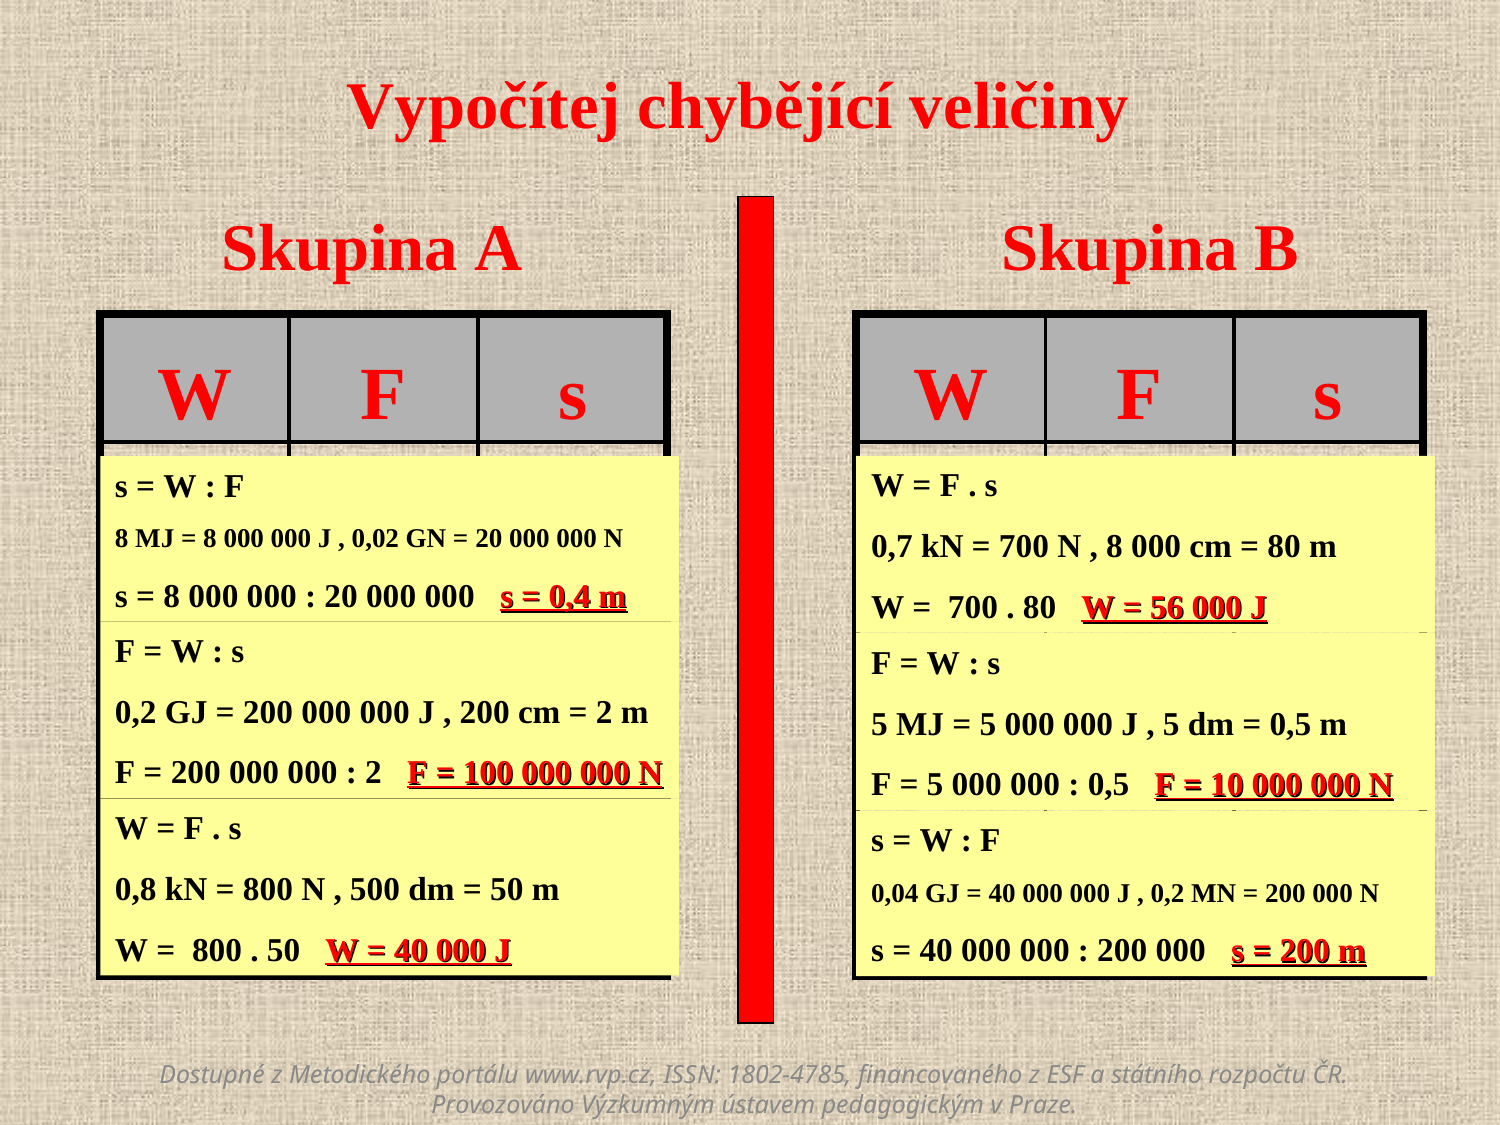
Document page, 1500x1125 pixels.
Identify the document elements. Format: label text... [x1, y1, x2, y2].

table_cell ? [480, 444, 663, 456]
table_cell 8 MJ [104, 444, 287, 456]
table_cell 0,7 kN [1047, 444, 1232, 455]
table_cell 0,02 GN [291, 444, 476, 456]
table_header s [480, 318, 663, 440]
table_header W [104, 318, 287, 440]
table_header F [1047, 318, 1232, 440]
table_header s [1236, 318, 1419, 440]
table_cell 8 000 cm [1236, 444, 1419, 455]
text_box [738, 196, 774, 1023]
table_cell ? [860, 444, 1044, 455]
text_box F = W : s 5 MJ = 5 000 000 J , 5 dm = 0,5 m F = 5 000 000 : 0,5 F = 10 000 000 N [856, 633, 1435, 810]
text_box Skupina A [206, 196, 582, 292]
table_header F [291, 318, 476, 440]
table_header W [860, 318, 1044, 440]
text_box Skupina B [986, 196, 1362, 292]
text_box s = W : F 8 MJ = 8 000 000 J , 0,02 GN = 20 000 000 N s = 8 000 000 : 20 000 000 s = 0,4 m [100, 456, 679, 622]
text_box Vypočítej chybějící veličiny [123, 54, 1353, 151]
text_box W = F . s 0,7 kN = 700 N , 8 000 cm = 80 m W = 700 . 80 W = 56 000 J [856, 455, 1435, 633]
picture [0, 0, 1500, 1125]
text_box F = W : s 0,2 GJ = 200 000 000 J , 200 cm = 2 m F = 200 000 000 : 2 F = 100 000 000 N [100, 622, 679, 799]
text_box W = F . s 0,8 kN = 800 N , 500 dm = 50 m W = 800 . 50 W = 40 000 J [100, 799, 679, 976]
text_box s = W : F 0,04 GJ = 40 000 000 J , 0,2 MN = 200 000 N s = 40 000 000 : 200 000 s = 200 m [856, 810, 1435, 977]
